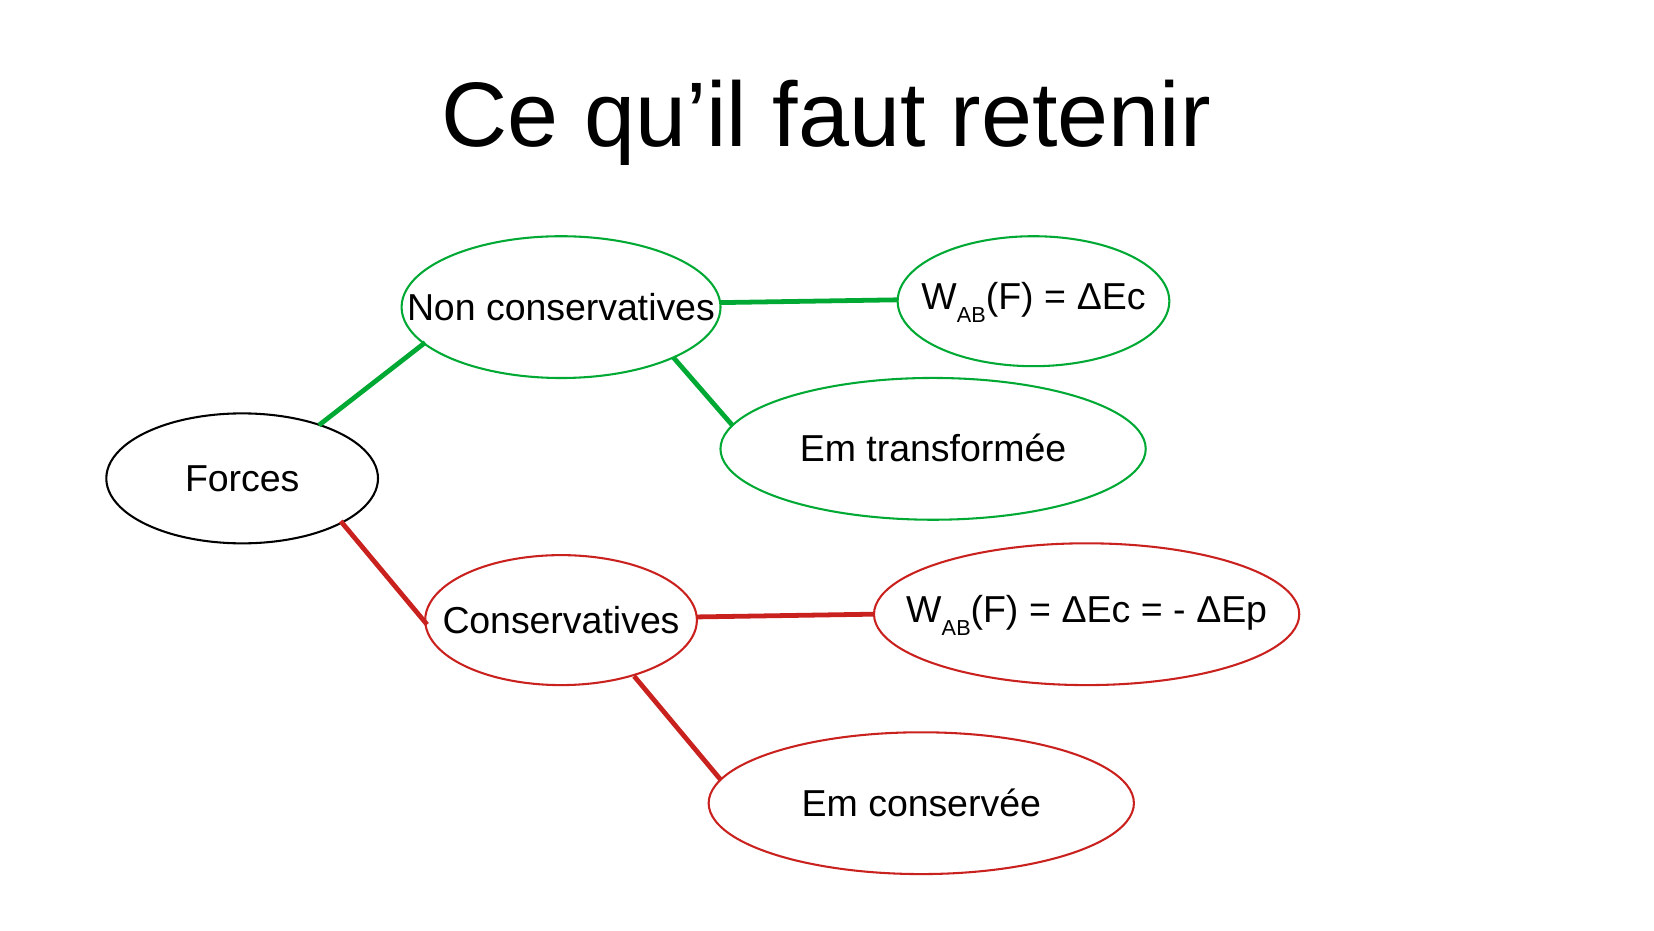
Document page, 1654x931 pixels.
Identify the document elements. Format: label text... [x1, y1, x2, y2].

text_box Non conservatives [401, 236, 721, 379]
text_box Forces [106, 413, 379, 544]
text_box WAB(F) = ΔEc = - ΔEp [874, 543, 1300, 686]
text_box WAB(F) = ΔEc [897, 236, 1170, 367]
text_box Em conservée [708, 732, 1134, 875]
title Ce qu’il faut retenir [82, 37, 1571, 193]
text_box Em transformée [720, 377, 1146, 520]
text_box Conservatives [425, 555, 697, 686]
